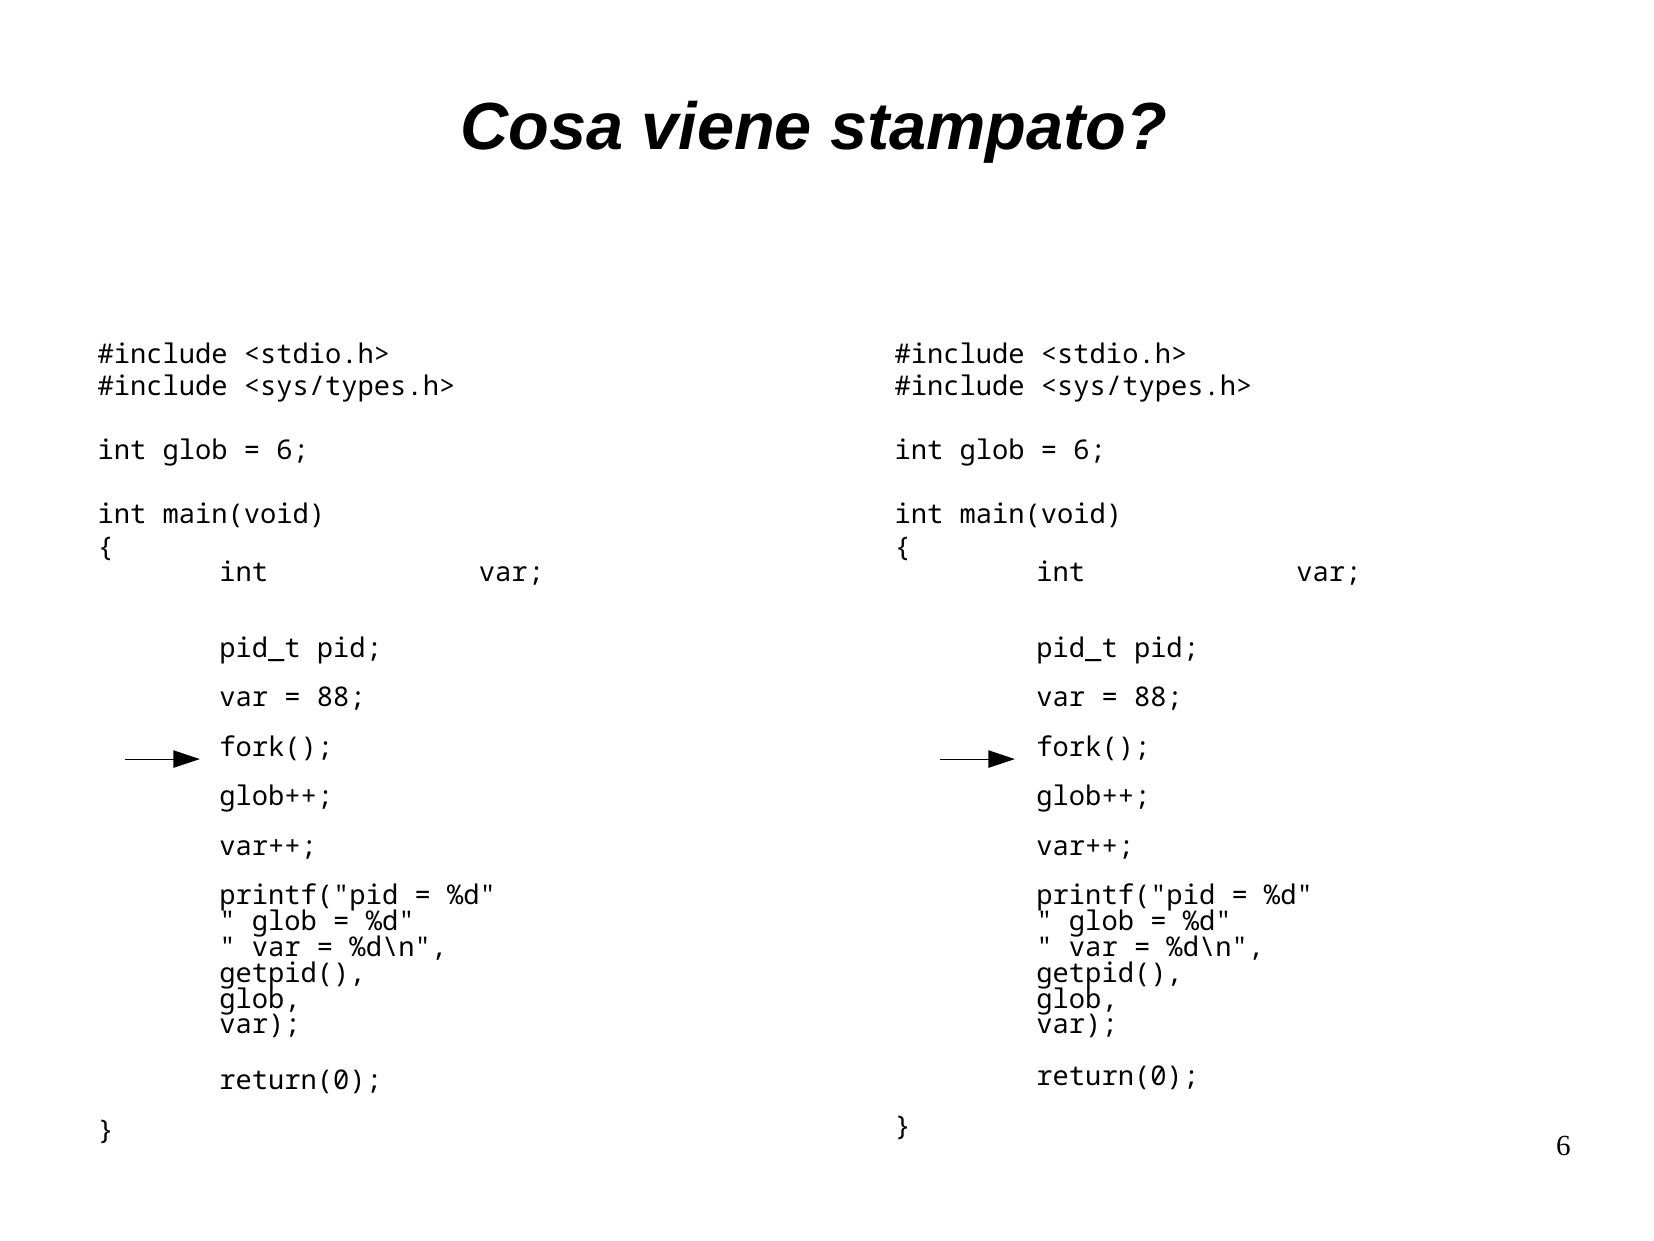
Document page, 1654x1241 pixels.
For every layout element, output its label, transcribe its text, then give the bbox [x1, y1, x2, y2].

list #include <stdio.h> #include <sys/types.h> int glob = 6; int main(void) { int var; pid_t pid; var = 88; fork(); glob++; var++; printf("pid = %d" " glob = %d" " var = %d\n", getpid(), glob, var); return(0); } [879, 335, 1533, 1158]
list #include <stdio.h> #include <sys/types.h> int glob = 6; int main(void) { int var; pid_t pid; var = 88; fork(); glob++; var++; printf("pid = %d" " glob = %d" " var = %d\n", getpid(), glob, var); return(0); } [82, 335, 736, 1162]
title Cosa viene stampato? [82, 50, 1571, 257]
